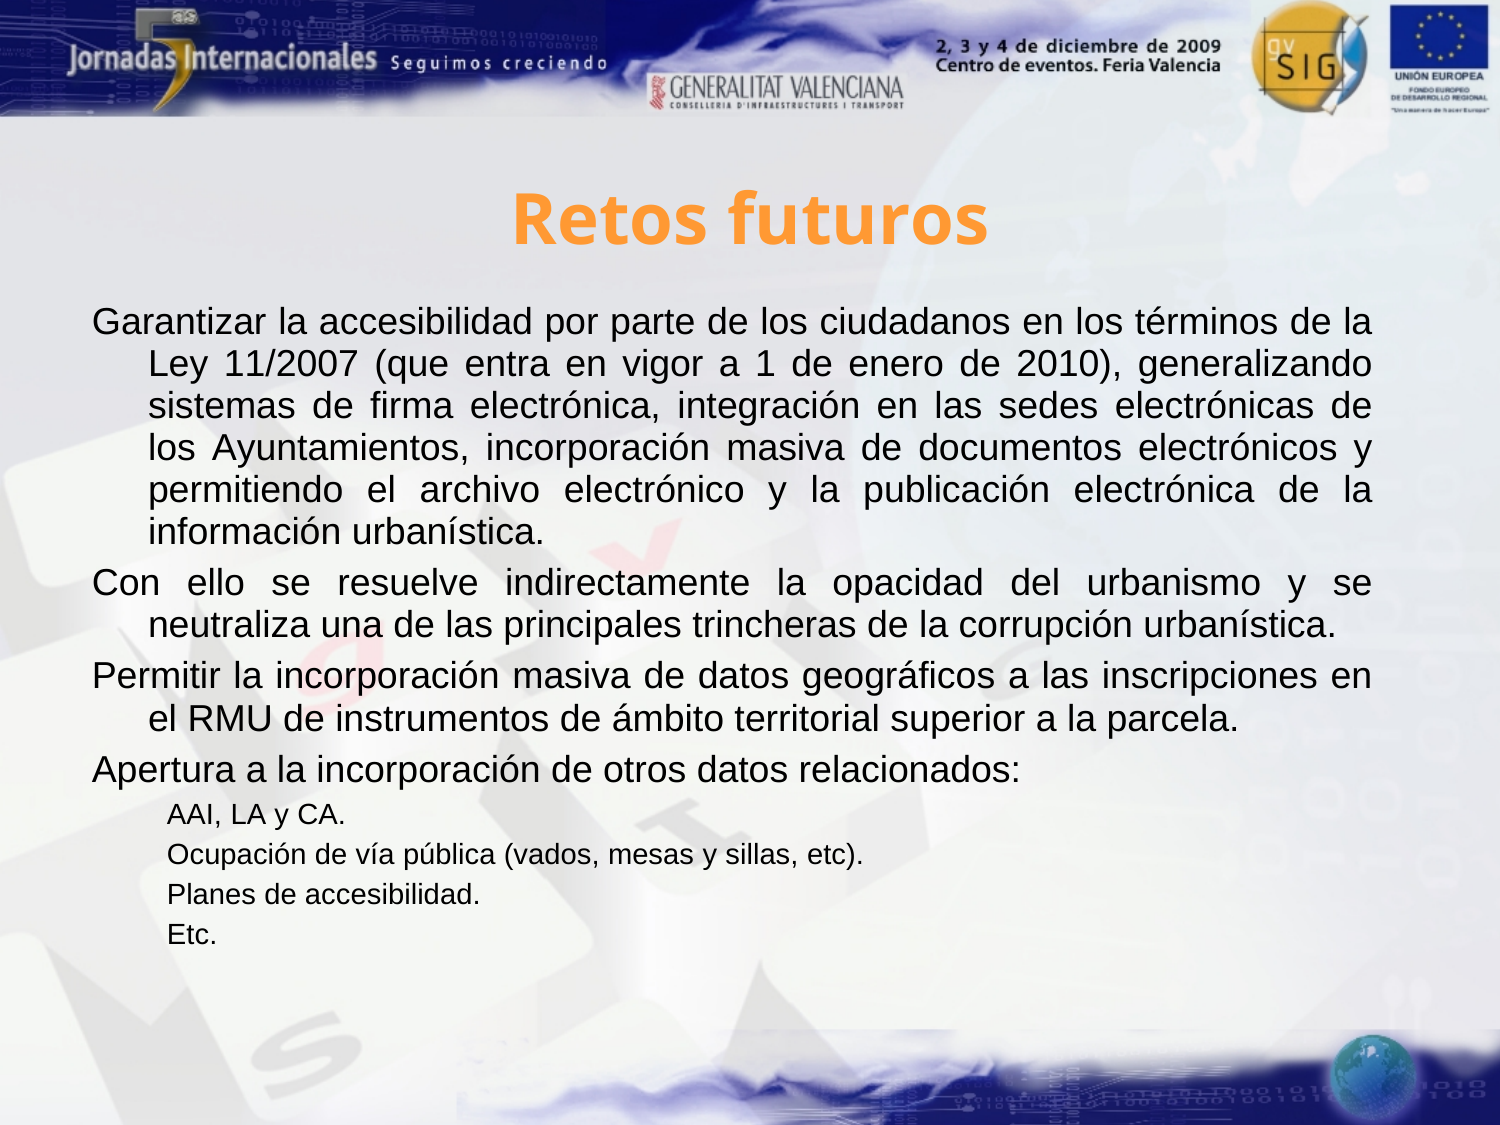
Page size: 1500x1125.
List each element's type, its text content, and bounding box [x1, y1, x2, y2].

picture [0, 0, 1500, 151]
list Garantizar la accesibilidad por parte de los ciudadanos en los términos de la Ley 11/2007 (que entra en vigor a 1 de enero de 2010), generalizando sistemas de firma electrónica, integración en las sedes electrónicas de los Ayuntamientos, incorporación masiva de documentos electrónicos y permitiendo el archivo electrónico y la publicación electrónica de la información urbanística. Con ello se resuelve indirectamente la opacidad del urbanismo y se neutraliza una de las principales trincheras de la corrupción urbanística. Permitir la incorporación masiva de datos geográficos a las inscripciones en el RMU de instrumentos de ámbito territorial superior a la parcela. Apertura a la incorporación de otros datos relacionados: AAI, LA y CA. Ocupación de vía pública (vados, mesas y sillas, etc). Planes de accesibilidad. Etc. [76, 292, 1388, 1050]
text_box Retos futuros [0, 151, 1500, 282]
picture [0, 282, 1500, 1125]
